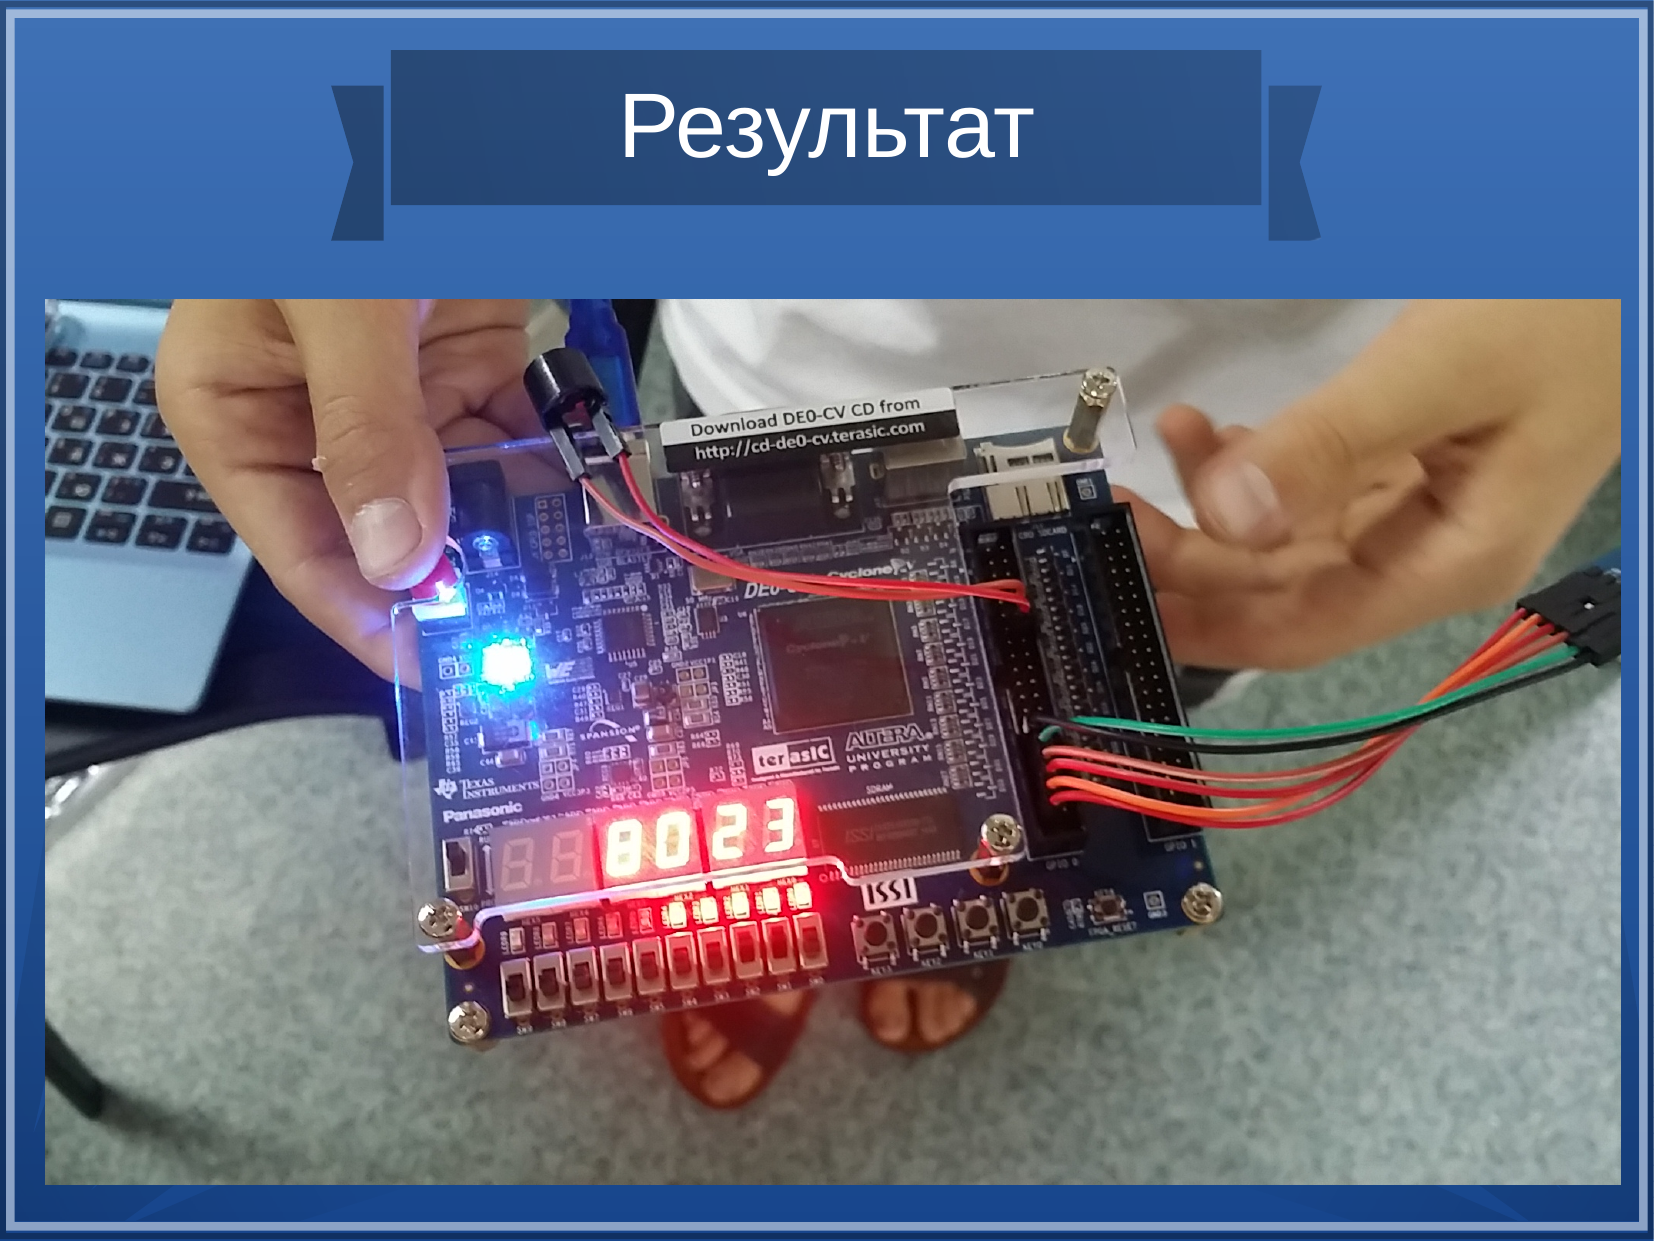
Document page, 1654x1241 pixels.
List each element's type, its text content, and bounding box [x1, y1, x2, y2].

picture [45, 299, 1621, 1186]
title Результат [389, 47, 1264, 205]
